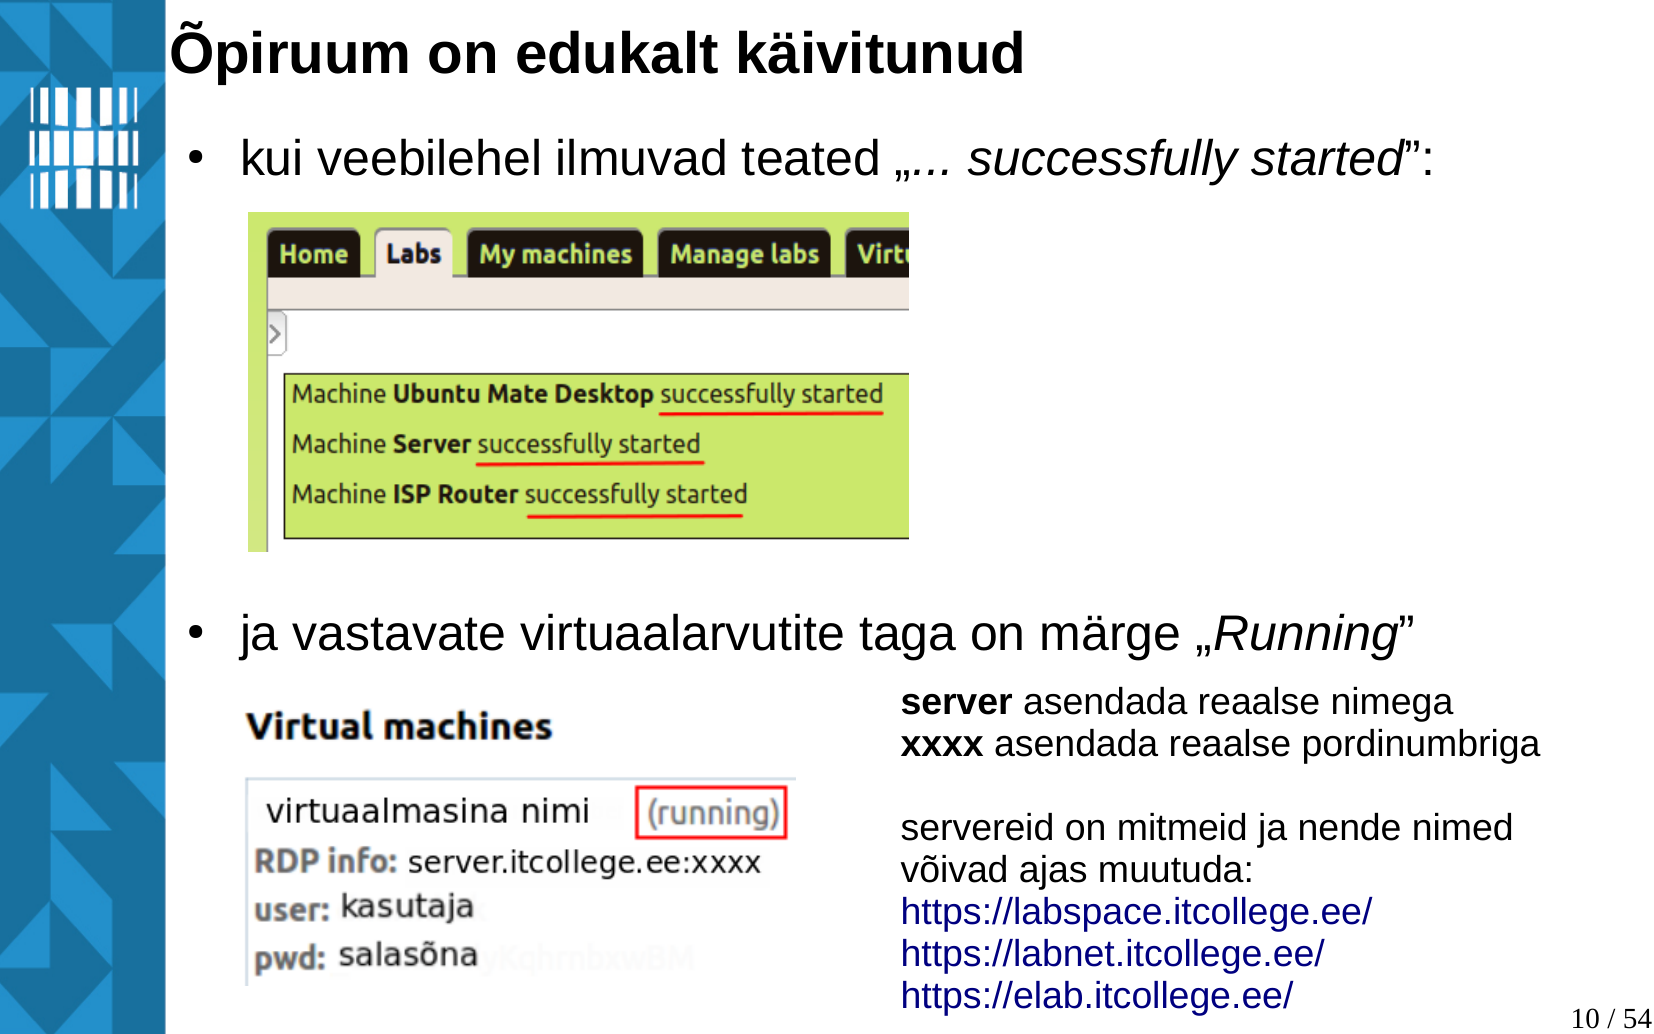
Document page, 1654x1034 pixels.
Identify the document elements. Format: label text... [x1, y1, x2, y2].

picture [236, 696, 796, 986]
list kui veebilehel ilmuvad teated „... successfully started”: ja vastavate virtuaalarvutite taga on märge „Running” [169, 129, 1630, 997]
text_box server asendada reaalse nimega xxxx asendada reaalse pordinumbriga servereid on mitmeid ja nende nimed võivad ajas muutuda: https://labspace.itcollege.ee/ https://labnet.itcollege.ee/ https://elab.itcollege.ee/ [885, 673, 1571, 1024]
title Õpiruum on edukalt käivitunud [169, 11, 1571, 95]
picture [248, 212, 909, 552]
